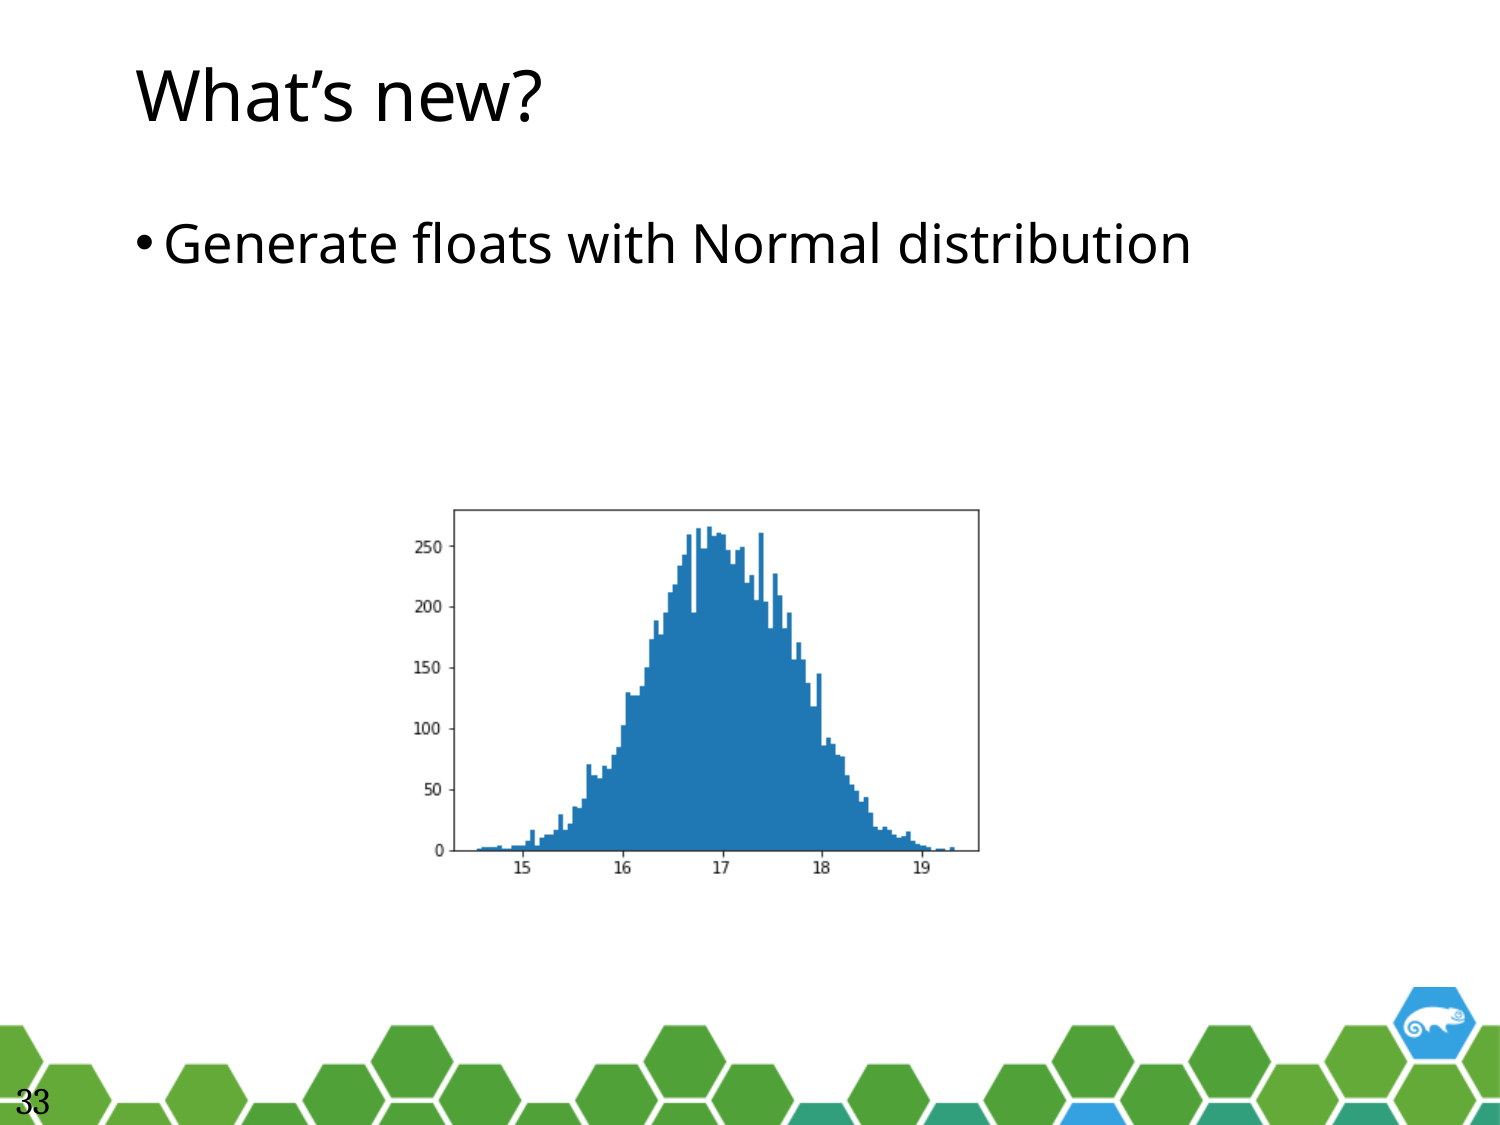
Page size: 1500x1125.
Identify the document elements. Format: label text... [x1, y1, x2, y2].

picture [0, 987, 1500, 1125]
text_box Generate floats with Normal distribution [134, 208, 1371, 862]
text_box What’s new? [134, 12, 1371, 175]
picture [402, 494, 994, 888]
